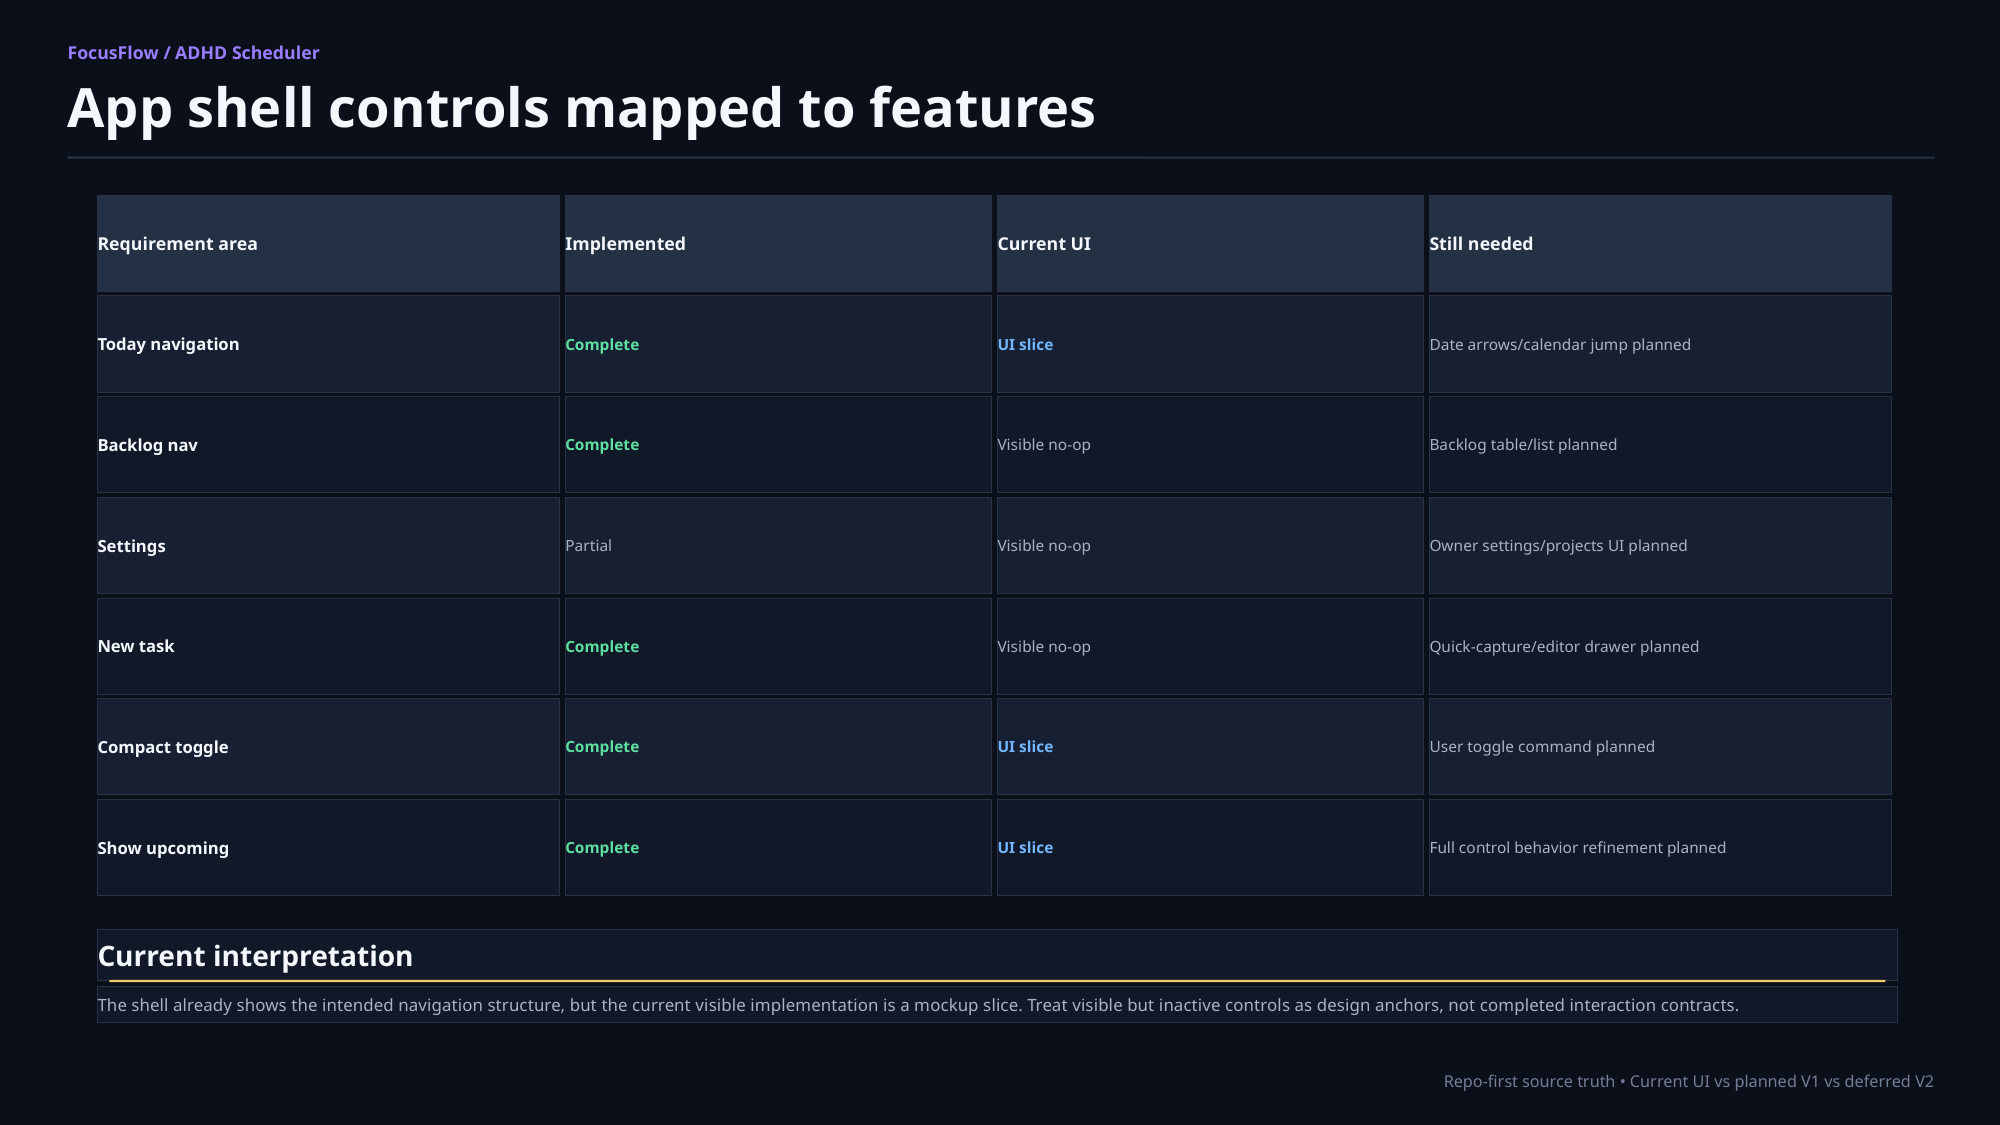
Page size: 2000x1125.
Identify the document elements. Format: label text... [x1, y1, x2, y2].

text_box Requirement area [97, 195, 560, 292]
text_box Full control behavior refinement planned [1429, 799, 1892, 896]
text_box User toggle command planned [1429, 698, 1892, 795]
text_box Current interpretation [97, 929, 1898, 981]
text_box Current UI [997, 195, 1424, 292]
text_box Implemented [565, 195, 992, 292]
text_box Owner settings/projects UI planned [1429, 497, 1892, 594]
text_box Still needed [1429, 195, 1892, 292]
text_box Complete [565, 295, 992, 392]
text_box Visible no-op [997, 396, 1424, 493]
text_box Repo-first source truth • Current UI vs planned V1 vs deferred V2 [1229, 1069, 1935, 1092]
text_box Visible no-op [997, 597, 1424, 695]
text_box Compact toggle [97, 698, 560, 795]
text_box Partial [565, 497, 992, 594]
text_box Backlog table/list planned [1429, 396, 1892, 493]
text_box Date arrows/calendar jump planned [1429, 295, 1892, 392]
text_box Visible no-op [997, 497, 1424, 594]
text_box FocusFlow / ADHD Scheduler [67, 36, 923, 69]
text_box UI slice [997, 799, 1424, 896]
text_box Complete [565, 799, 992, 896]
text_box App shell controls mapped to features [67, 71, 1508, 140]
text_box New task [97, 597, 560, 695]
text_box Show upcoming [97, 799, 560, 896]
text_box Settings [97, 497, 560, 594]
text_box Complete [565, 698, 992, 795]
text_box UI slice [997, 295, 1424, 392]
text_box Complete [565, 597, 992, 695]
text_box Complete [565, 396, 992, 493]
text_box UI slice [997, 698, 1424, 795]
text_box The shell already shows the intended navigation structure, but the current visible implementation is a mockup slice. Treat visible but inactive controls as design anchors, not completed interaction contracts. [97, 986, 1898, 1023]
text_box Today navigation [97, 295, 560, 392]
text_box Backlog nav [97, 396, 560, 493]
text_box Quick-capture/editor drawer planned [1429, 597, 1892, 695]
